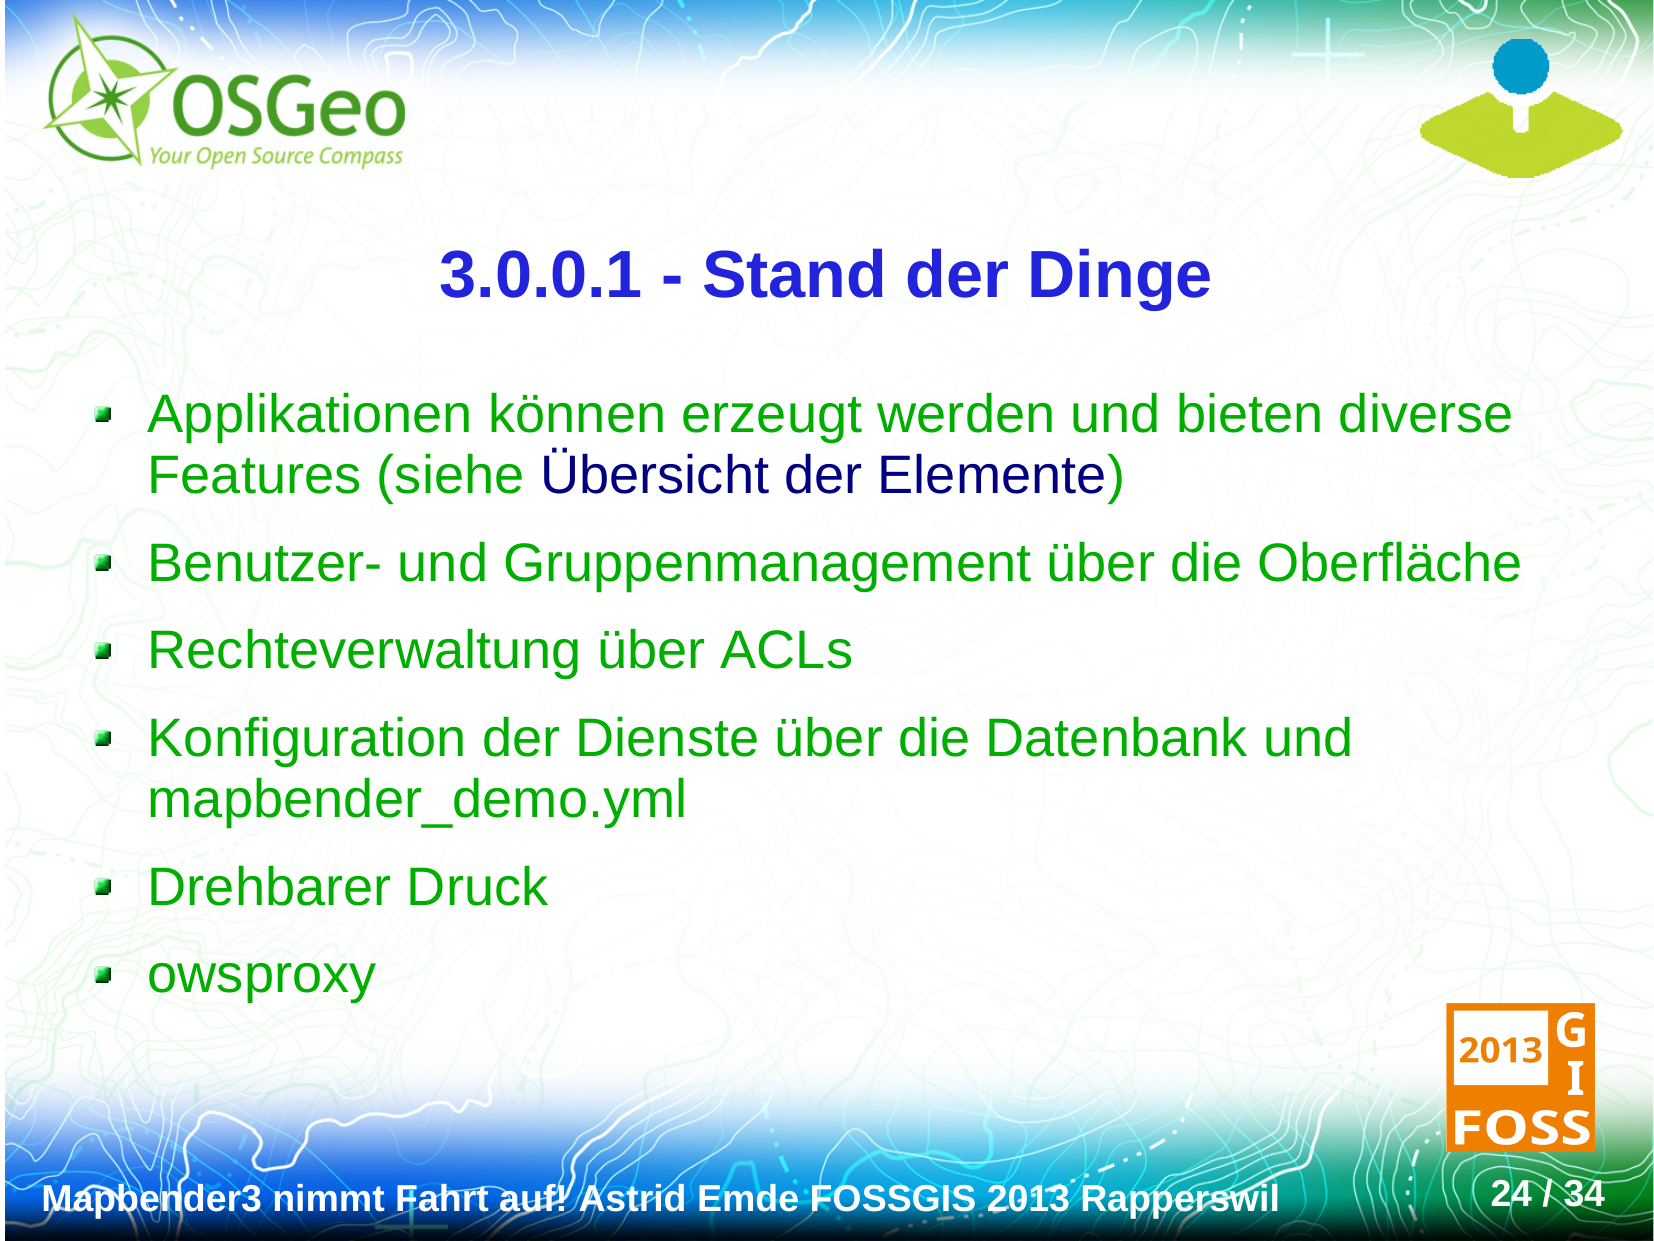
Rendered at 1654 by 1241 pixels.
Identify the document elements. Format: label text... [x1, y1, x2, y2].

picture [5, 0, 1654, 1241]
title 3.0.0.1 - Stand der Dinge [82, 200, 1571, 349]
list Applikationen können erzeugt werden und bieten diverse Features (siehe Übersicht der Elemente) Benutzer- und Gruppenmanagement über die Oberfläche Rechteverwaltung über ACLs Konfiguration der Dienste über die Datenbank und mapbender_demo.yml Drehbarer Druck owsproxy [76, 383, 1565, 1203]
